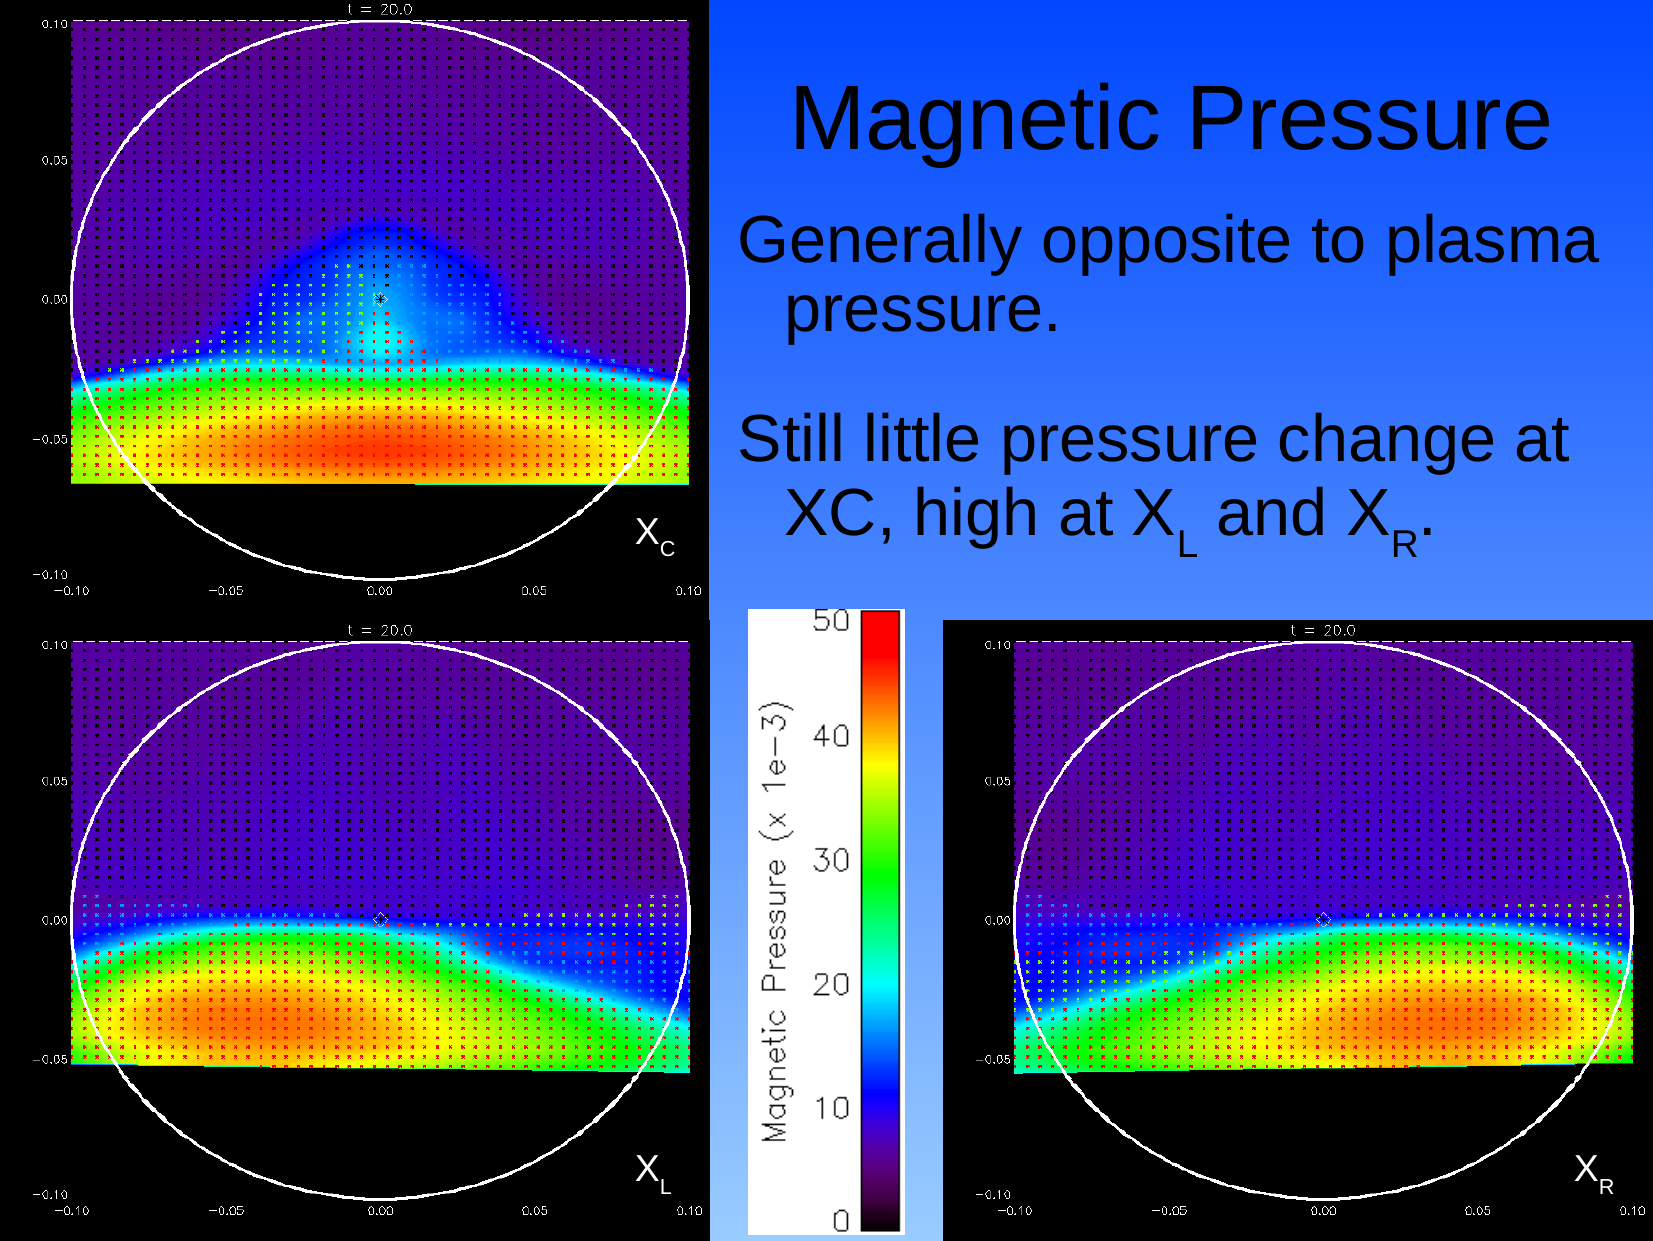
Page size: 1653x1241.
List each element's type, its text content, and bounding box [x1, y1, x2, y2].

title Magnetic Pressure [755, 17, 1588, 206]
picture [0, 0, 710, 1241]
list Generally opposite to plasma pressure. Still little pressure change at XC, high at XL and XR. [738, 206, 1624, 663]
text_box XR [1559, 1140, 1630, 1203]
text_box XC [620, 502, 691, 565]
picture [748, 609, 905, 1235]
text_box XL [619, 1140, 687, 1203]
picture [943, 620, 1653, 1241]
